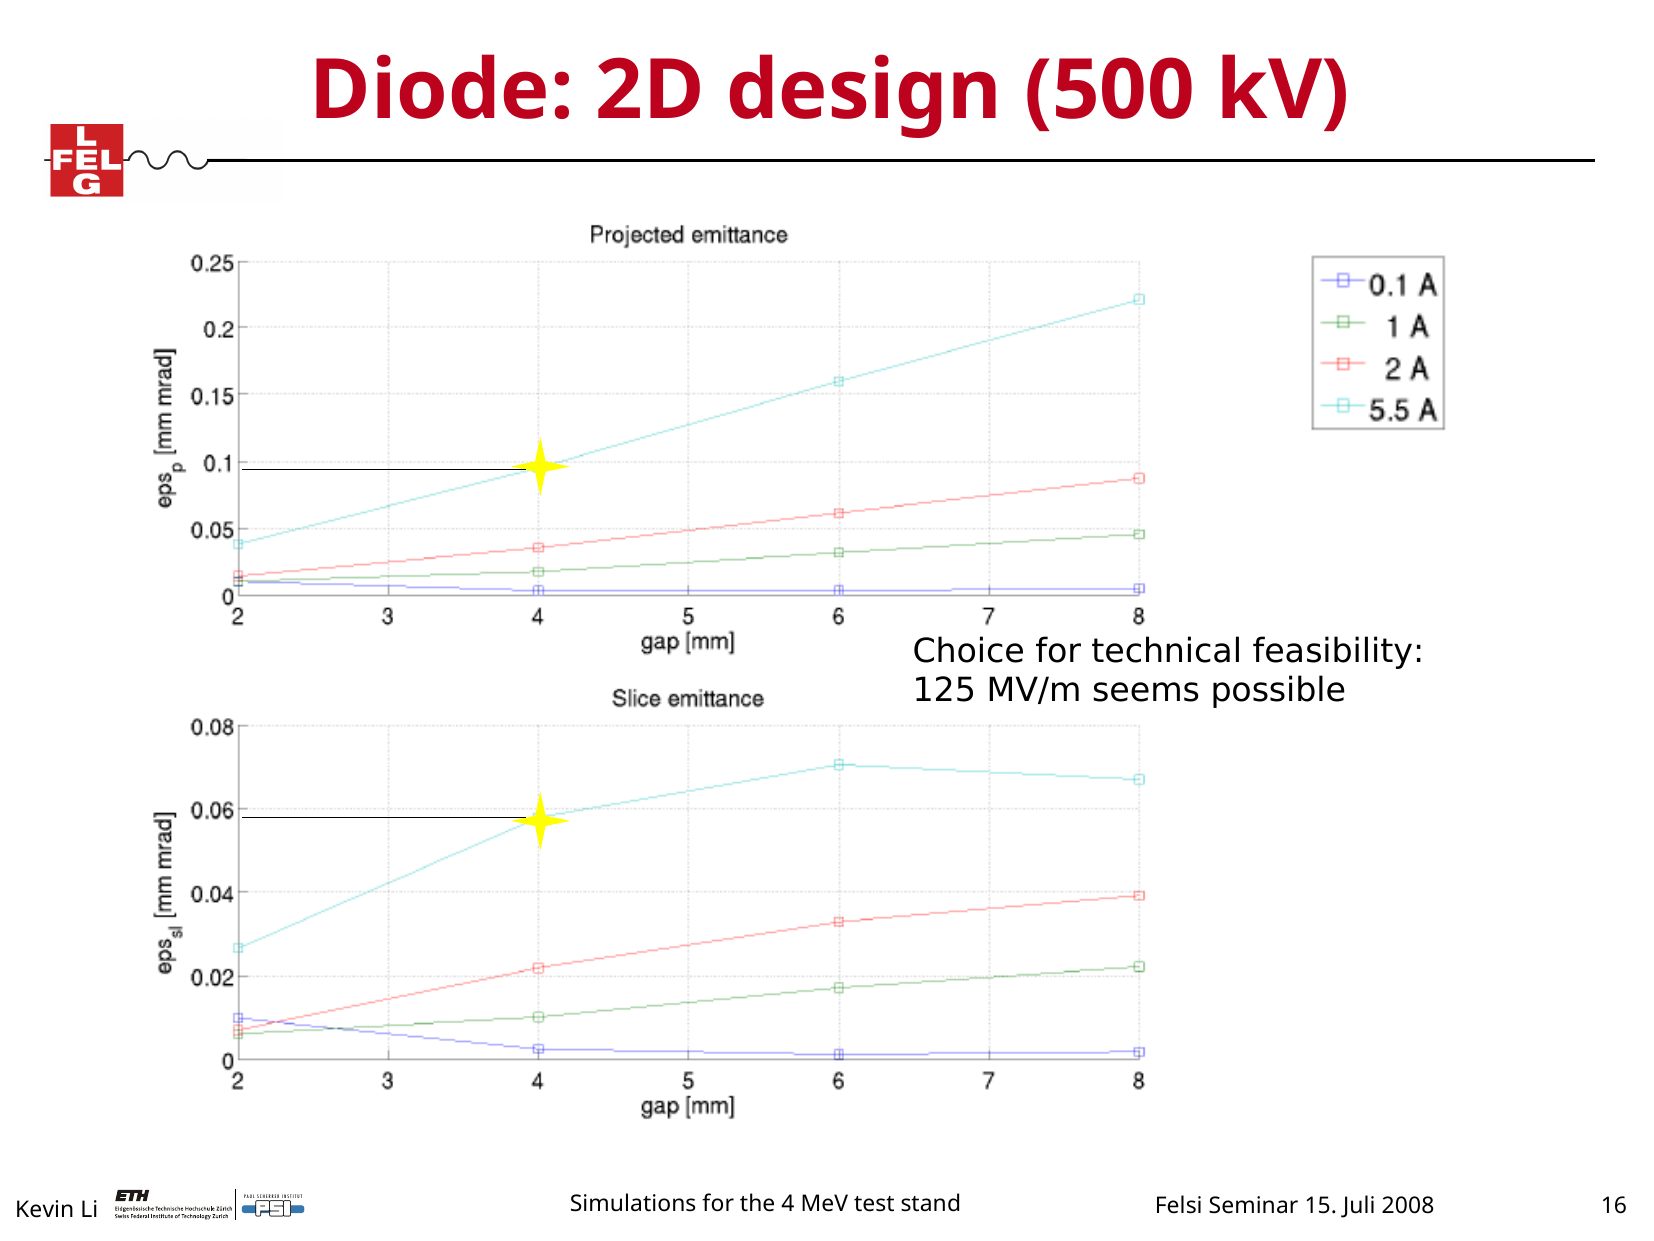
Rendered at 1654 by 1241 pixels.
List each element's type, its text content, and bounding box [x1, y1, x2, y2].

picture [238, 1189, 308, 1220]
text_box [510, 791, 570, 851]
text_box Choice for technical feasibility: 125 MV/m seems possible [912, 631, 1426, 709]
picture [1308, 250, 1456, 441]
title Diode: 2D design (500 kV) [124, 17, 1537, 156]
picture [126, 206, 1181, 1137]
text_box [510, 437, 570, 497]
picture [42, 118, 283, 202]
